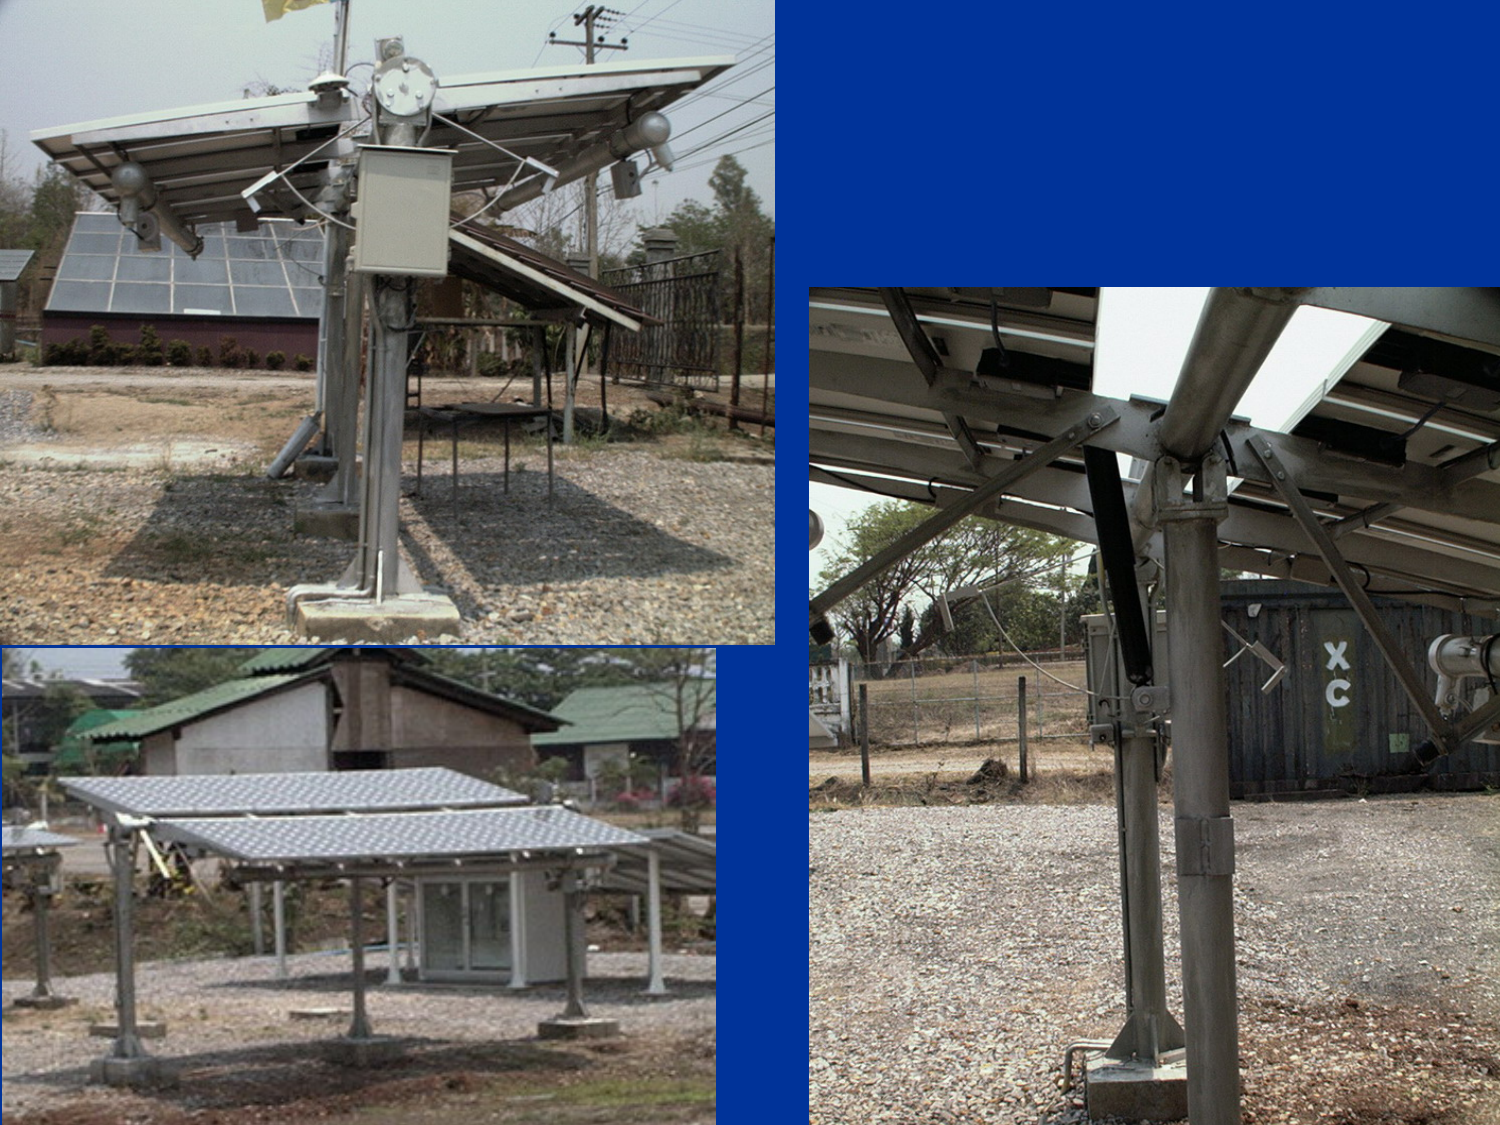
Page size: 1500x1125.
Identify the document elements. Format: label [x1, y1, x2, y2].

picture [2, 648, 716, 1125]
picture [809, 287, 1500, 1125]
picture [0, 0, 775, 645]
